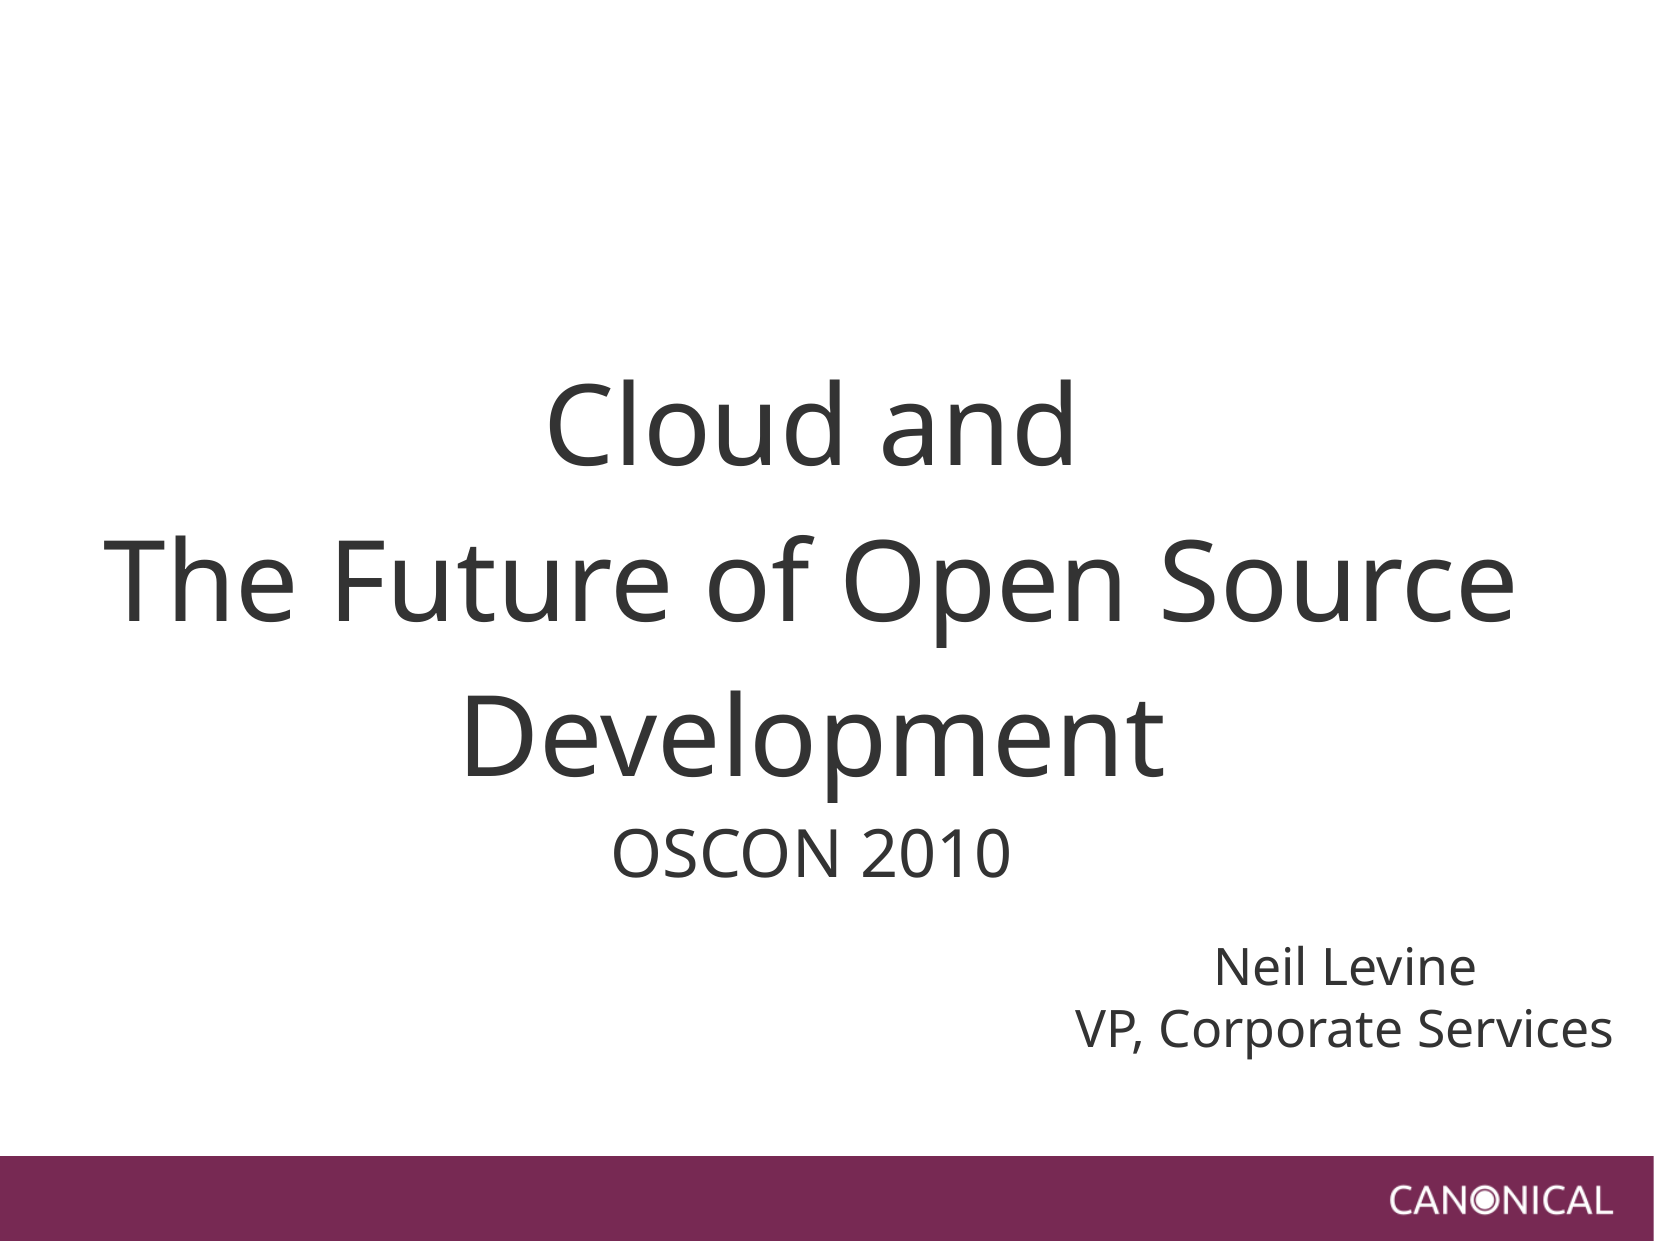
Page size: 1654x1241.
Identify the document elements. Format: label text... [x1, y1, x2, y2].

list Neil Levine VP, Corporate Services [1064, 925, 1627, 1127]
title Cloud and The Future of Open Source Development OSCON 2010 [88, 324, 1536, 900]
picture [0, 1156, 1654, 1241]
